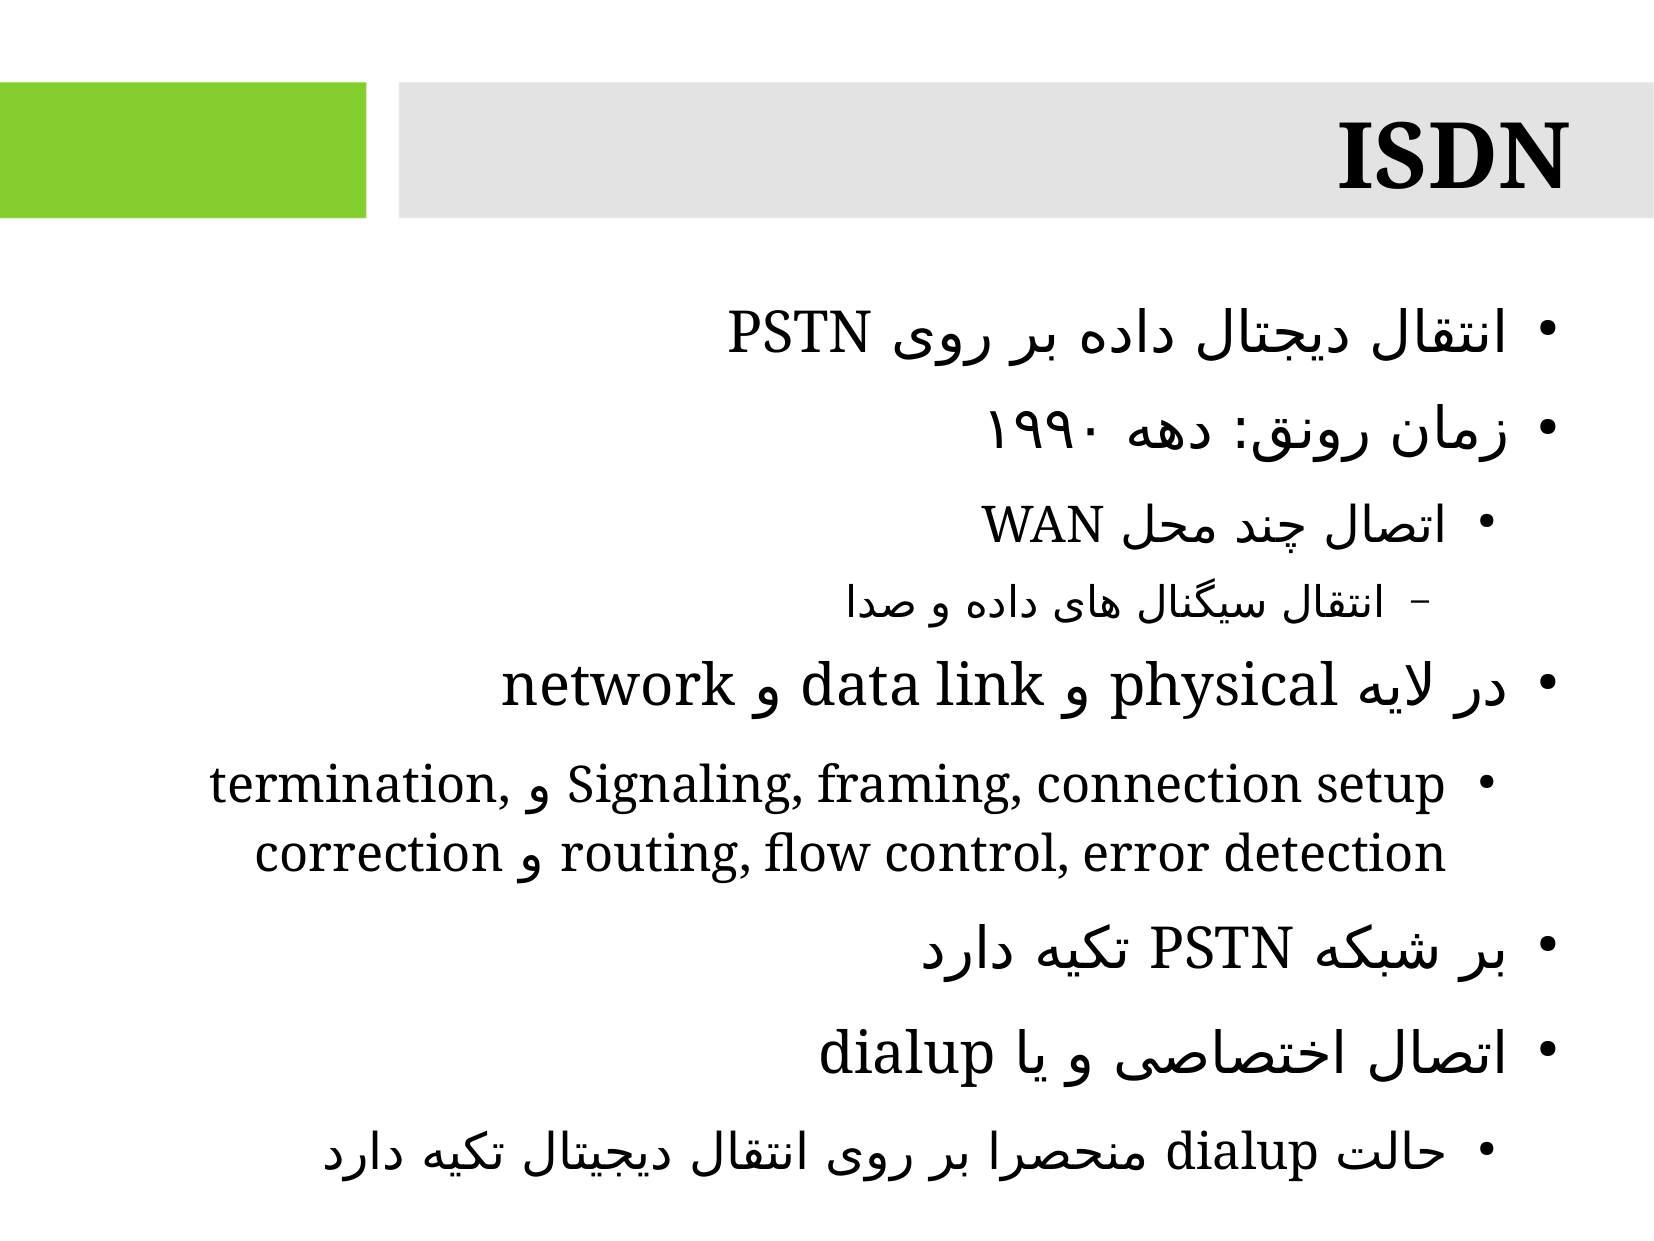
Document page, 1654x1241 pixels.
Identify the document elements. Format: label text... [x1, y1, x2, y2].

list انتقال دیجتال داده بر روی PSTN زمان رونق: دهه ۱۹۹۰ اتصال چند محل WAN انتقال سیگنال های داده و صدا در لایه physical و data link و network Signaling, framing, connection setup و termination, routing, flow control, error detection و correction بر شبکه PSTN تکیه دارد اتصال اختصاصی و یا dialup حالت dialup منحصرا بر روی انتقال دیجیتال تکیه دارد [82, 290, 1571, 1186]
picture [0, 0, 1654, 1241]
title ISDN [82, 49, 1571, 257]
